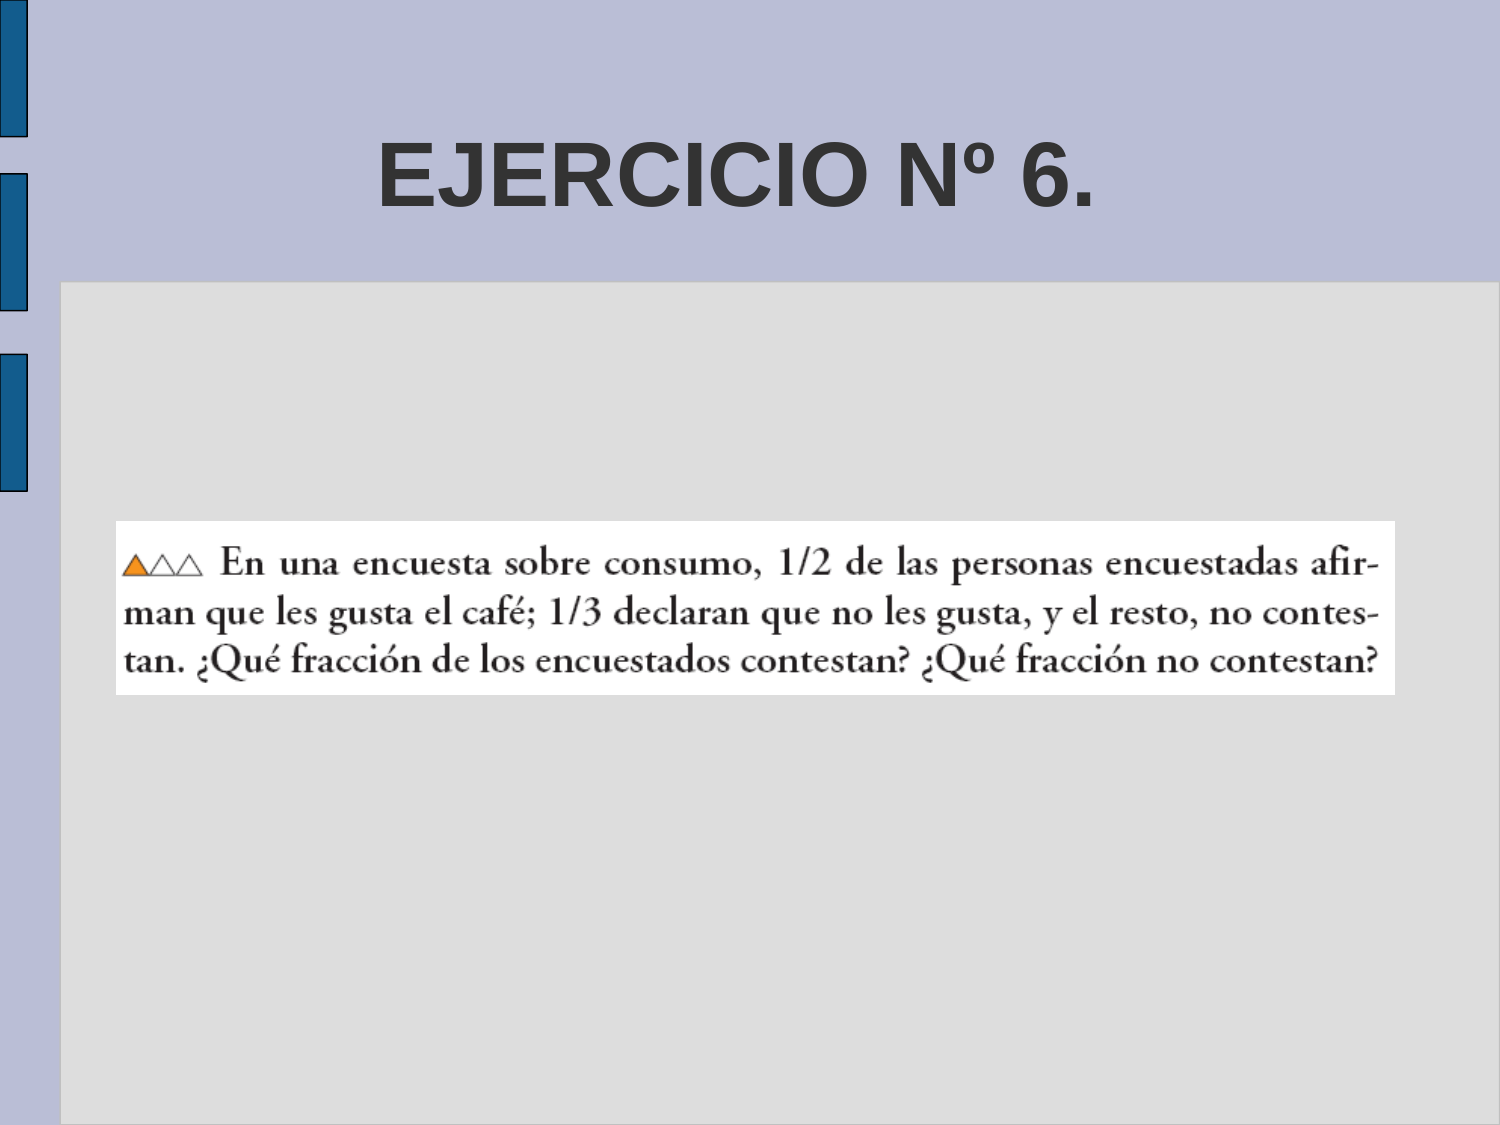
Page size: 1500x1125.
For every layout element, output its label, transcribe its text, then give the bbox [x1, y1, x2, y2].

picture [116, 521, 1395, 696]
title EJERCICIO Nº 6. [110, 80, 1391, 271]
